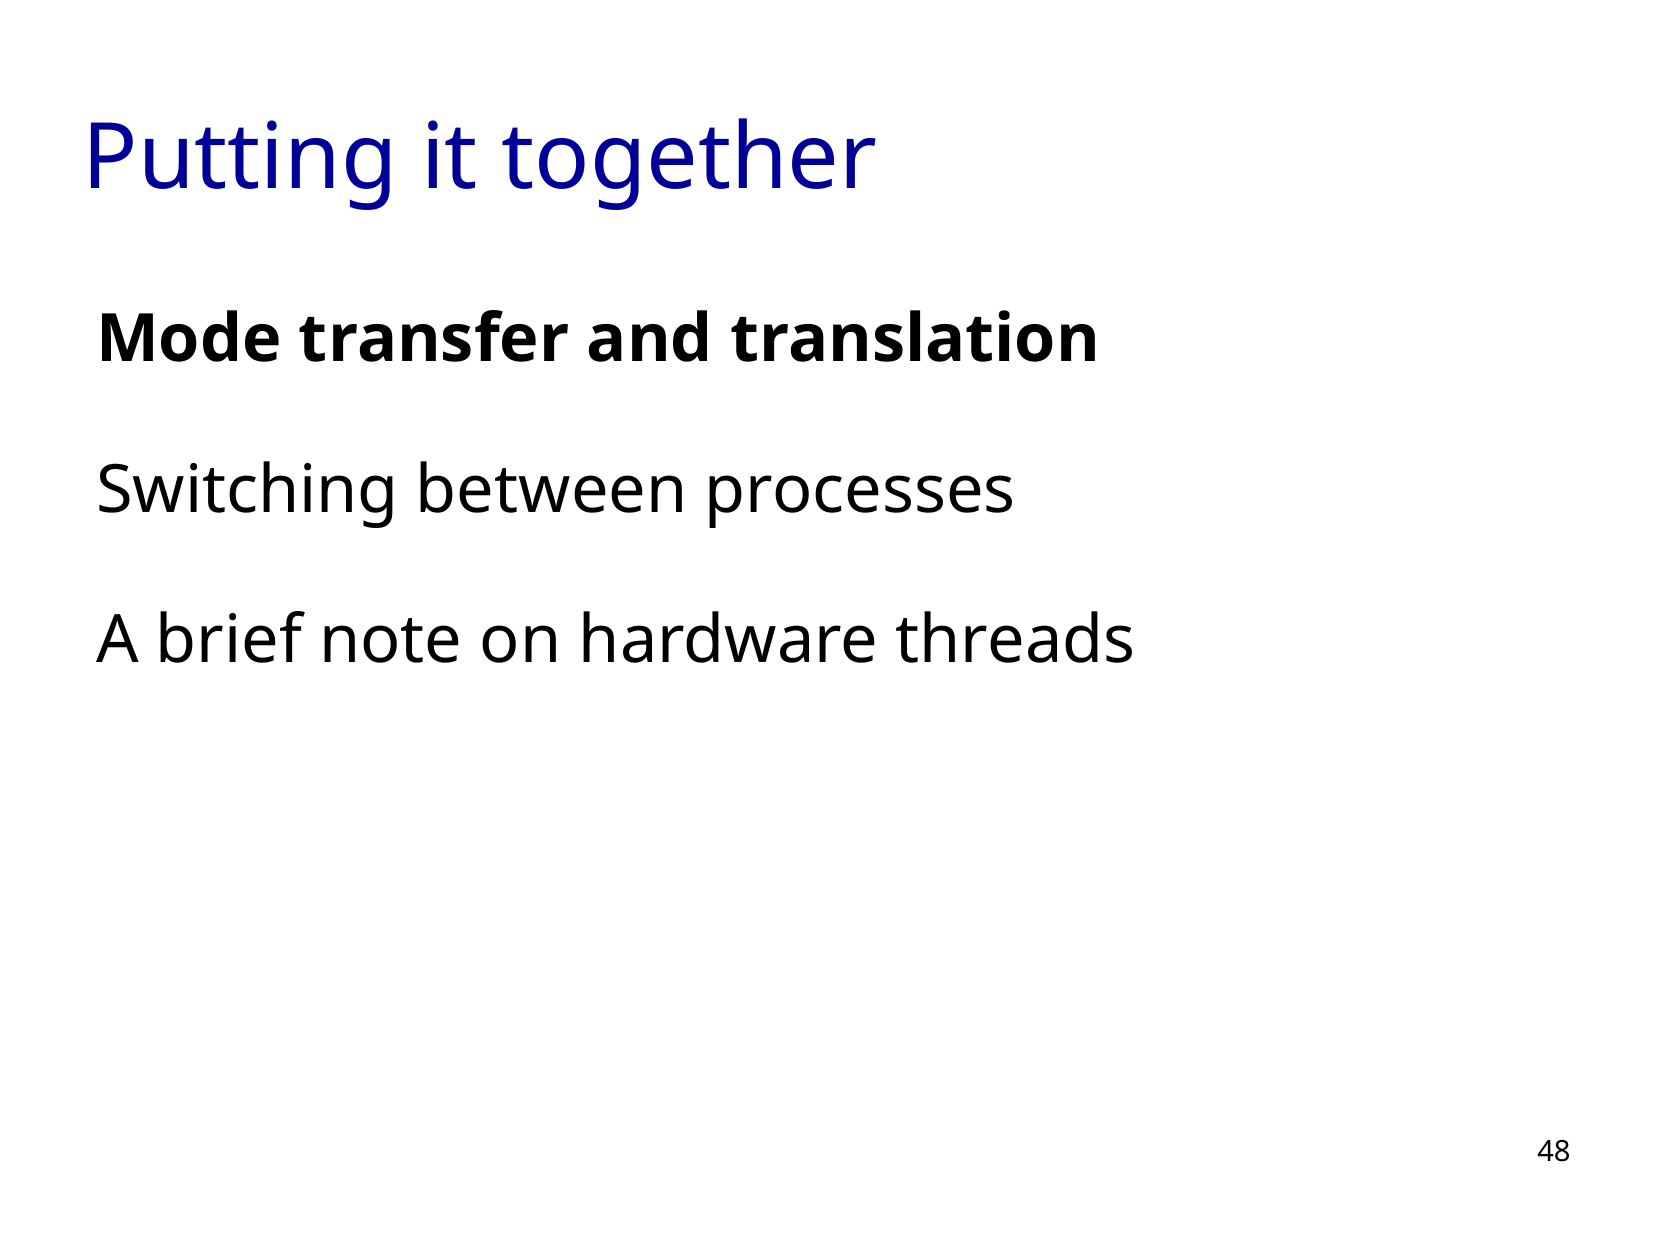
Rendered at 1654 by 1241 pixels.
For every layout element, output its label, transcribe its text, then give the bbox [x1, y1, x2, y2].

title Putting it together [82, 49, 1571, 257]
list Mode transfer and translation Switching between processes A brief note on hardware threads [60, 290, 1571, 1096]
